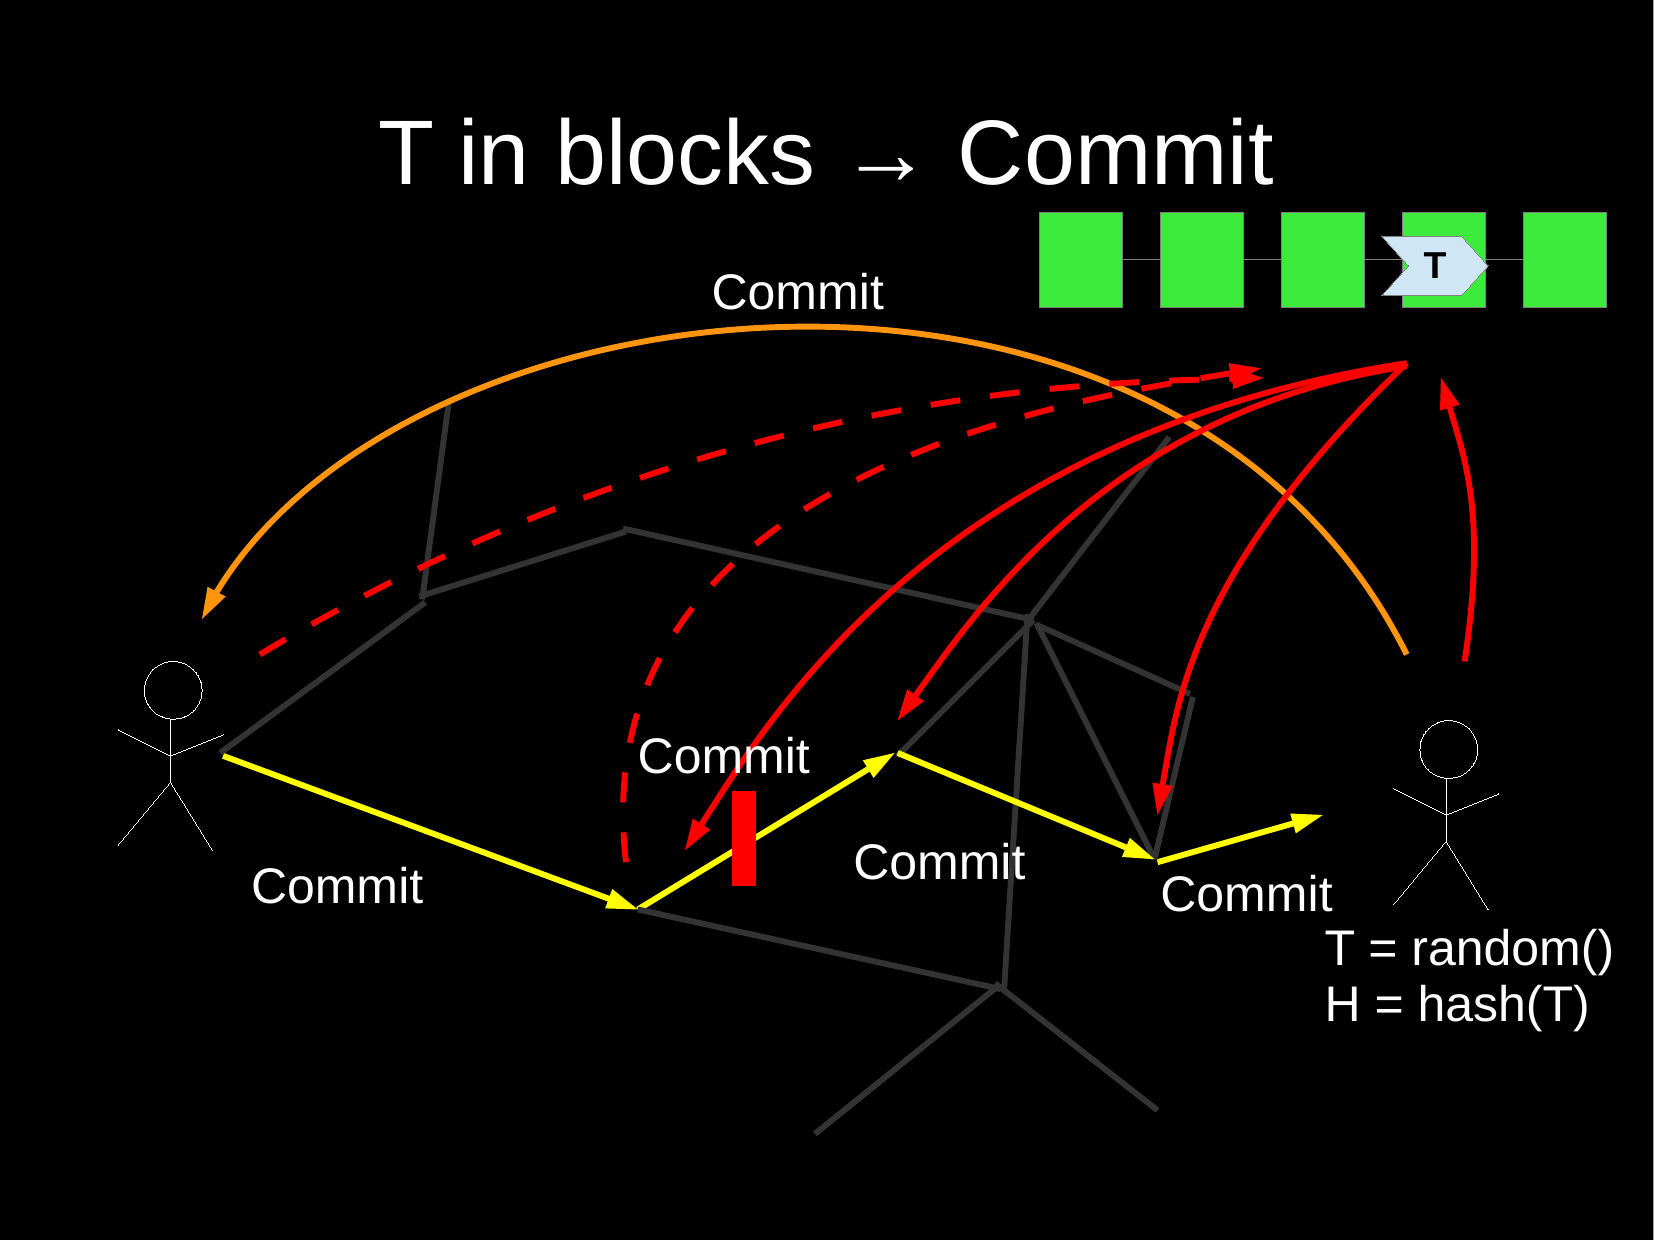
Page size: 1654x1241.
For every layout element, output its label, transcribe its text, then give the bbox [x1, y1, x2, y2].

text_box [1523, 212, 1607, 308]
text_box [1160, 212, 1244, 308]
text_box Commit [236, 850, 508, 922]
text_box [1402, 260, 1407, 271]
text_box Commit [1145, 859, 1418, 930]
text_box [1039, 212, 1123, 308]
text_box T [1381, 236, 1489, 296]
text_box [1402, 270, 1486, 308]
title T in blocks → Commit [82, 49, 1571, 257]
text_box Commit [623, 720, 895, 792]
text_box Commit [838, 826, 1111, 898]
text_box [1281, 212, 1365, 308]
text_box Commit [696, 256, 969, 328]
text_box [1402, 212, 1486, 262]
text_box T = random() H = hash(T) [1309, 913, 1630, 1040]
